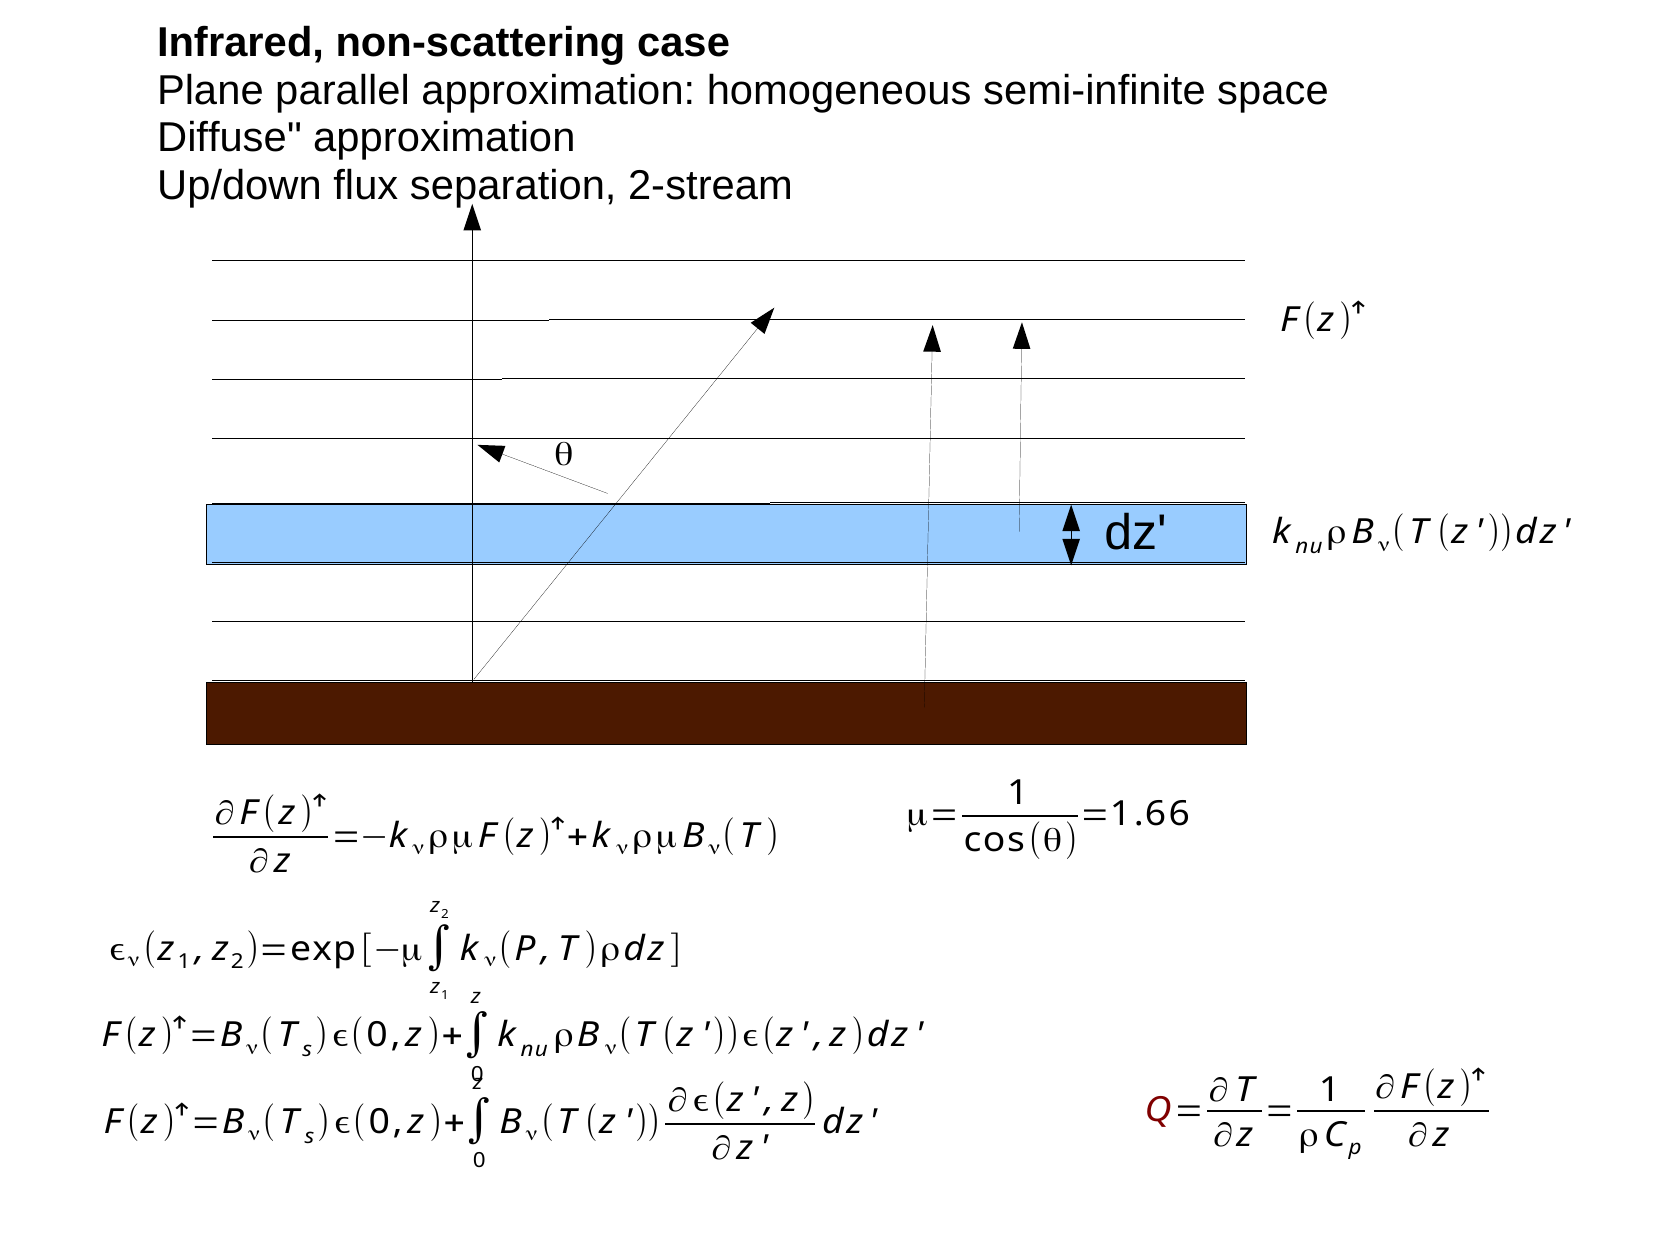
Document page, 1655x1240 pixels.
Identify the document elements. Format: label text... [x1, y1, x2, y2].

chart [95, 894, 931, 1173]
text_box [1182, 504, 1247, 565]
chart [1138, 1066, 1496, 1161]
chart [205, 792, 785, 881]
chart [899, 773, 1200, 861]
chart [547, 440, 580, 468]
text_box [206, 682, 1247, 745]
chart [1273, 299, 1374, 342]
text_box dz' [1089, 496, 1182, 572]
text_box [570, 504, 928, 562]
text_box Infrared, non-scattering case Plane parallel approximation: homogeneous semi-infinite space Diffuse" approximation Up/down flux separation, 2-stream [142, 11, 1496, 264]
chart [1265, 512, 1579, 559]
text_box [206, 504, 472, 565]
text_box [1072, 504, 1089, 562]
text_box [473, 504, 614, 562]
text_box [928, 504, 1071, 562]
